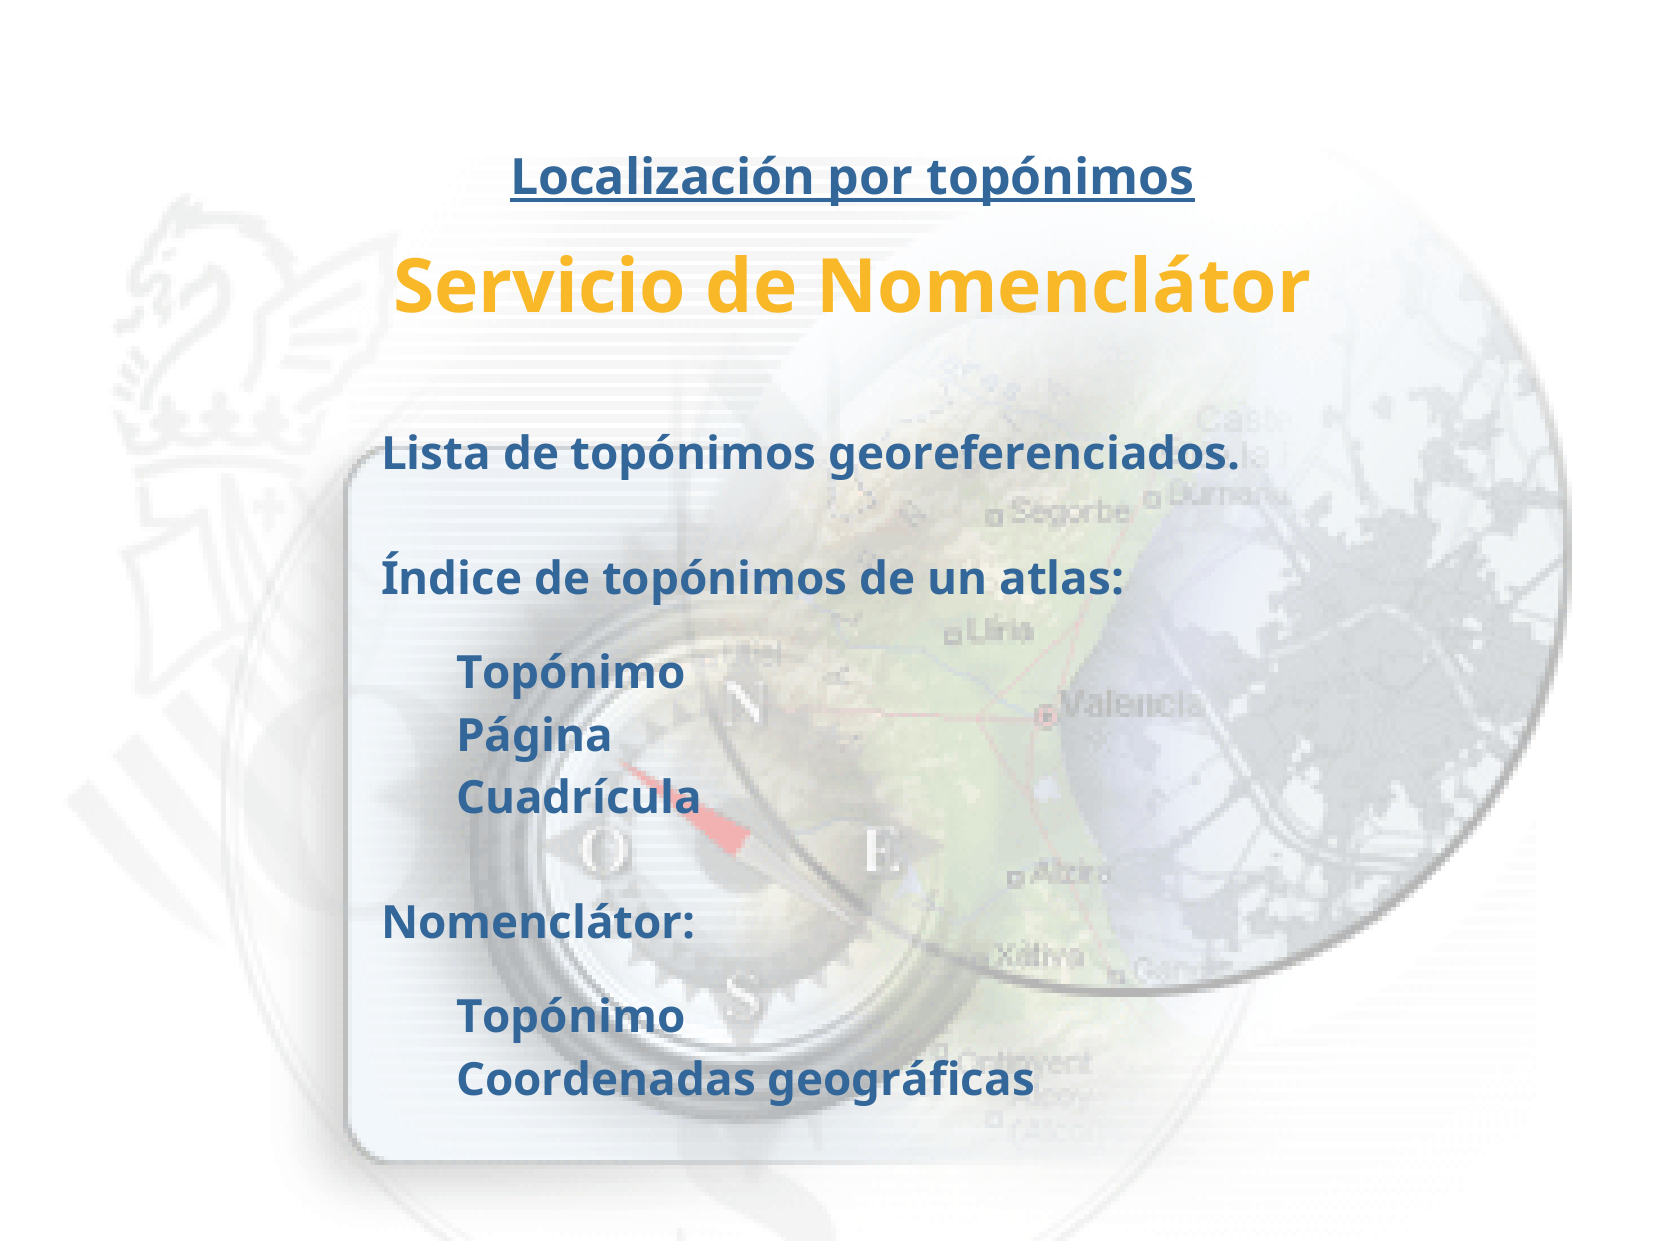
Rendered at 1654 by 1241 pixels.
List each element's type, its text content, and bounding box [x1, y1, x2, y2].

text_box Lista de topónimos georeferenciados. Índice de topónimos de un atlas: Topónimo Página Cuadrícula Nomenclátor: Topónimo Coordenadas geográficas [354, 413, 1419, 1053]
text_box Localización por topónimos Servicio de Nomenclátor [147, 147, 1558, 355]
